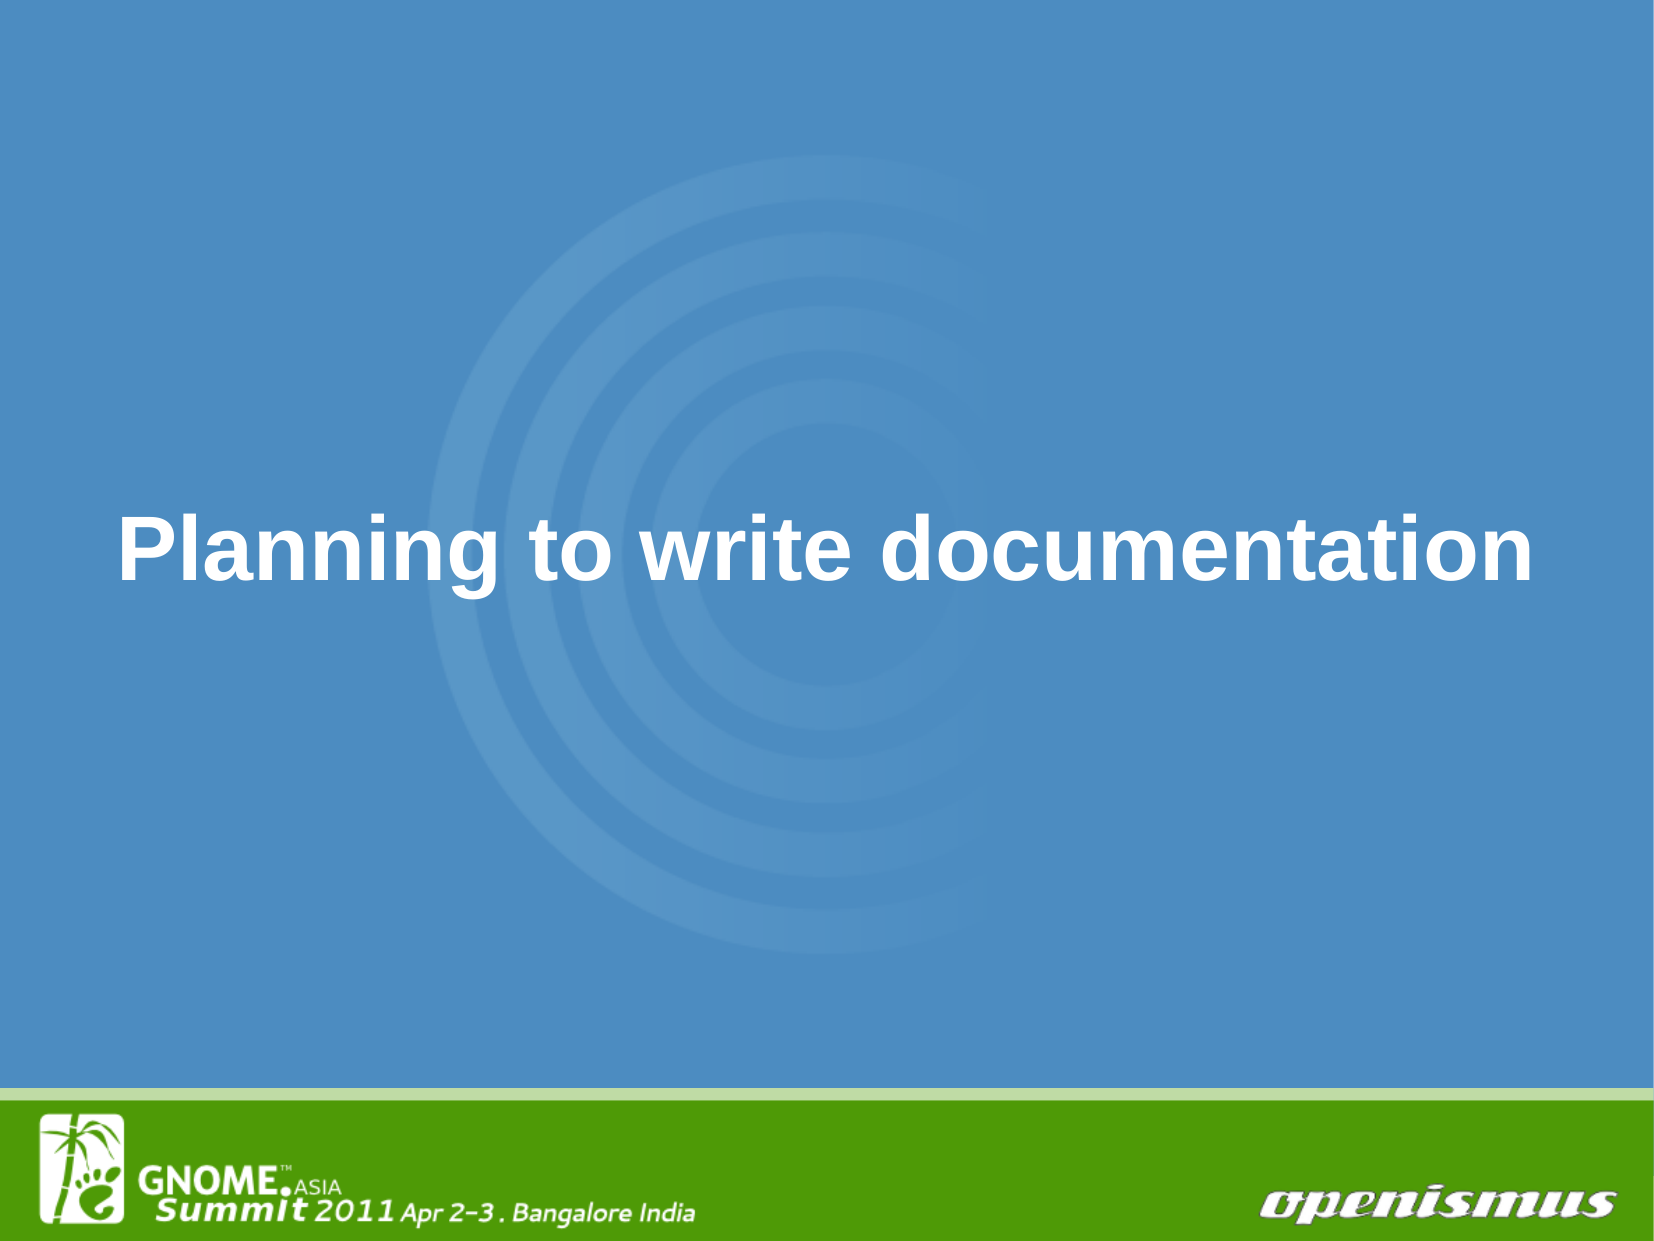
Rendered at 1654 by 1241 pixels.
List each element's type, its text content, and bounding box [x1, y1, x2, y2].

title Planning to write documentation [82, 445, 1571, 653]
picture [0, 0, 1654, 1241]
